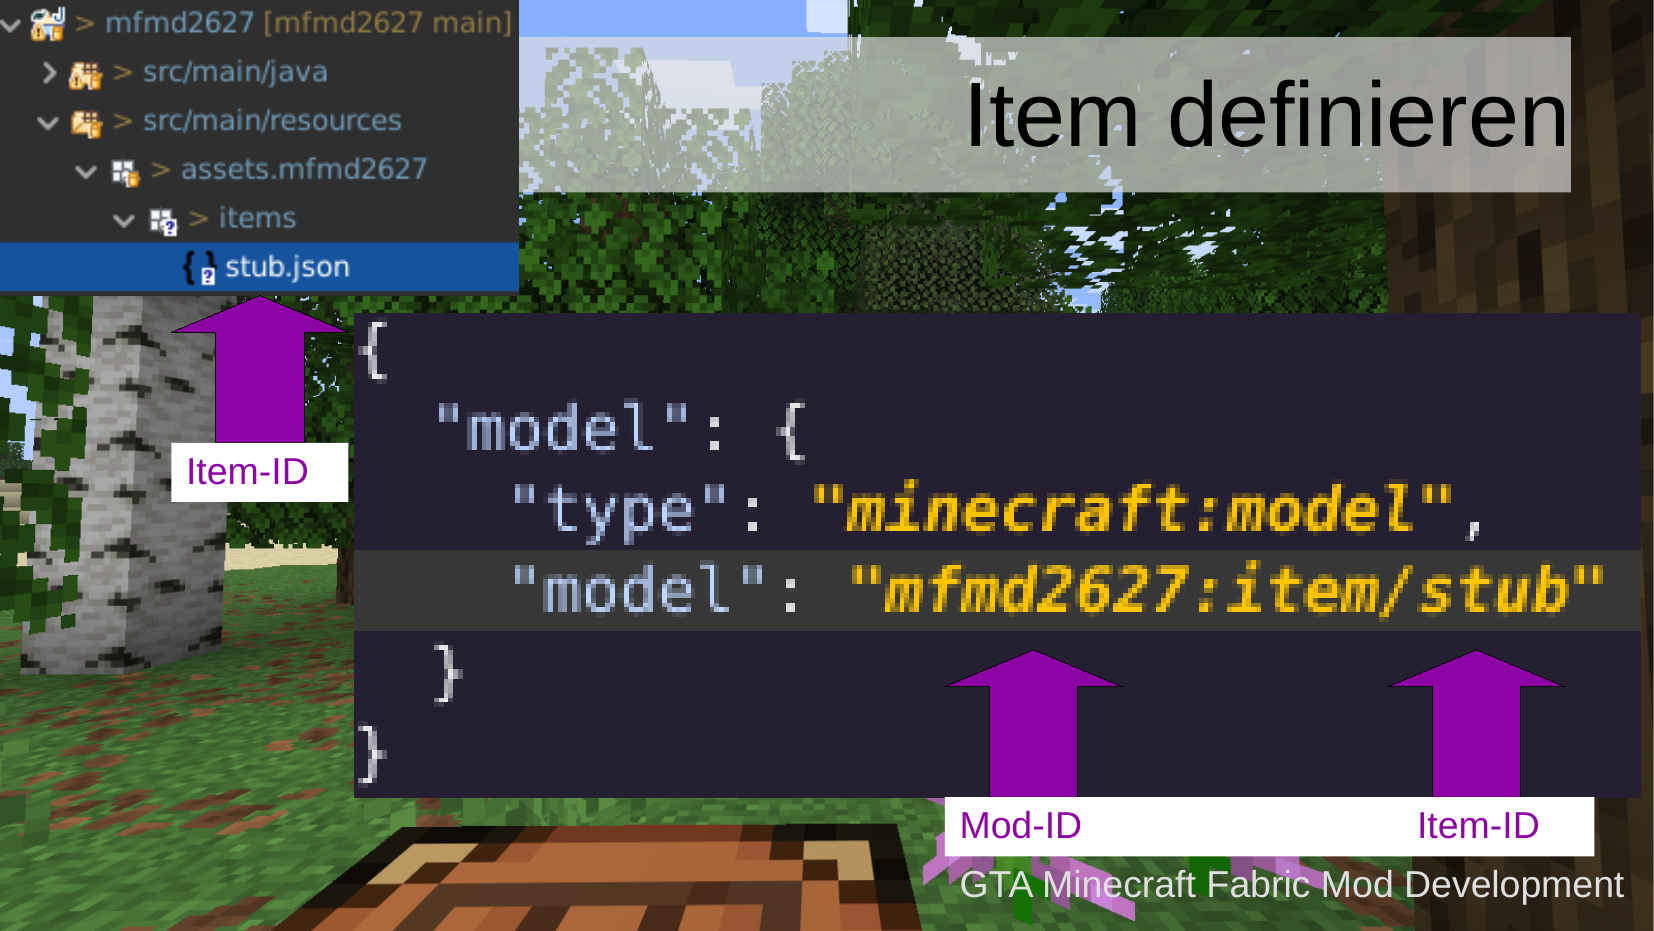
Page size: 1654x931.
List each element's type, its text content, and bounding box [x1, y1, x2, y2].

text_box Item-ID [171, 442, 349, 502]
text_box [171, 295, 349, 442]
text_box Mod-ID Item-ID [944, 797, 1595, 857]
title Item definieren [519, 37, 1571, 193]
picture [0, 0, 1654, 931]
text_box [1387, 649, 1566, 797]
text_box [944, 649, 1123, 797]
